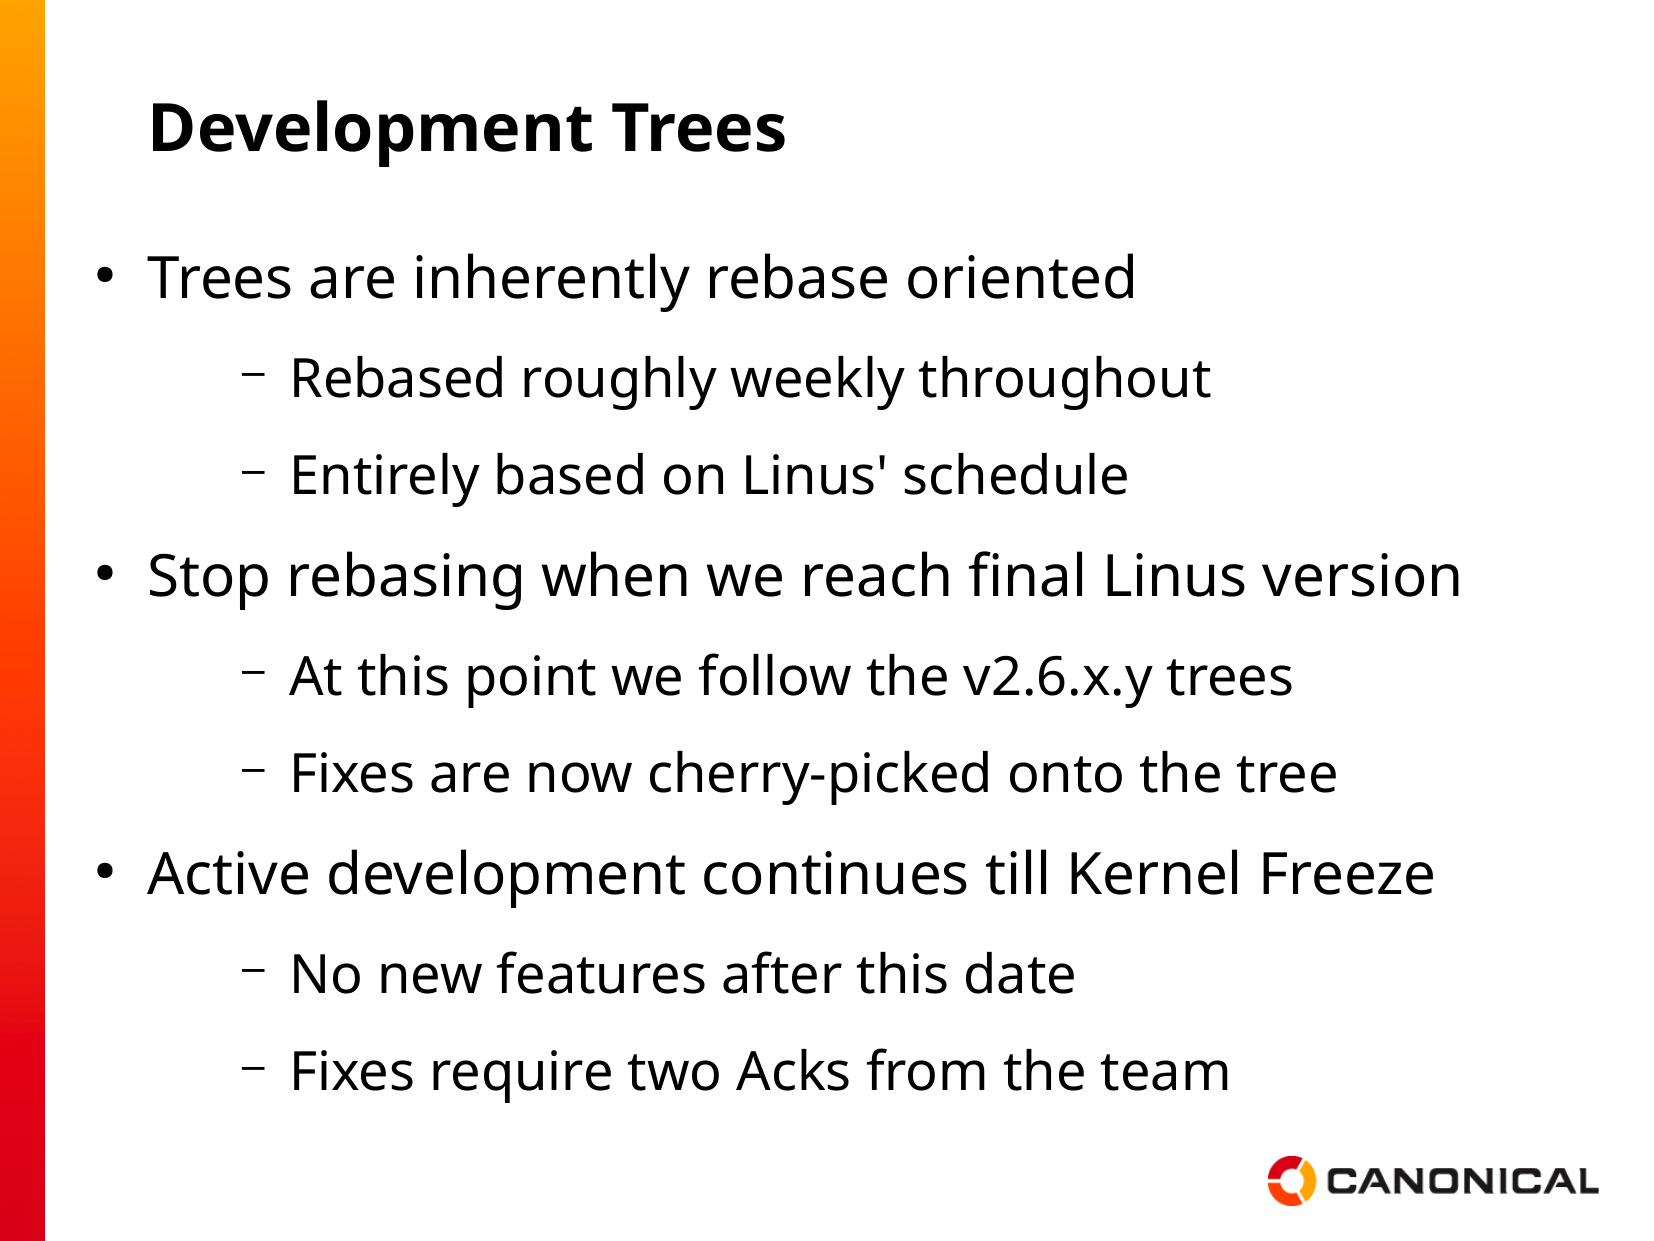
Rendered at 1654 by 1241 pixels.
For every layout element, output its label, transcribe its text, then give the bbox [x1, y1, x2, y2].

picture [1268, 1156, 1599, 1206]
picture [0, 0, 45, 1241]
title Development Trees [147, 29, 1636, 222]
list Trees are inherently rebase oriented Rebased roughly weekly throughout Entirely based on Linus' schedule Stop rebasing when we reach final Linus version At this point we follow the v2.6.x.y trees Fixes are now cherry-picked onto the tree Active development continues till Kernel Freeze No new features after this date Fixes require two Acks from the team [76, 236, 1589, 1040]
